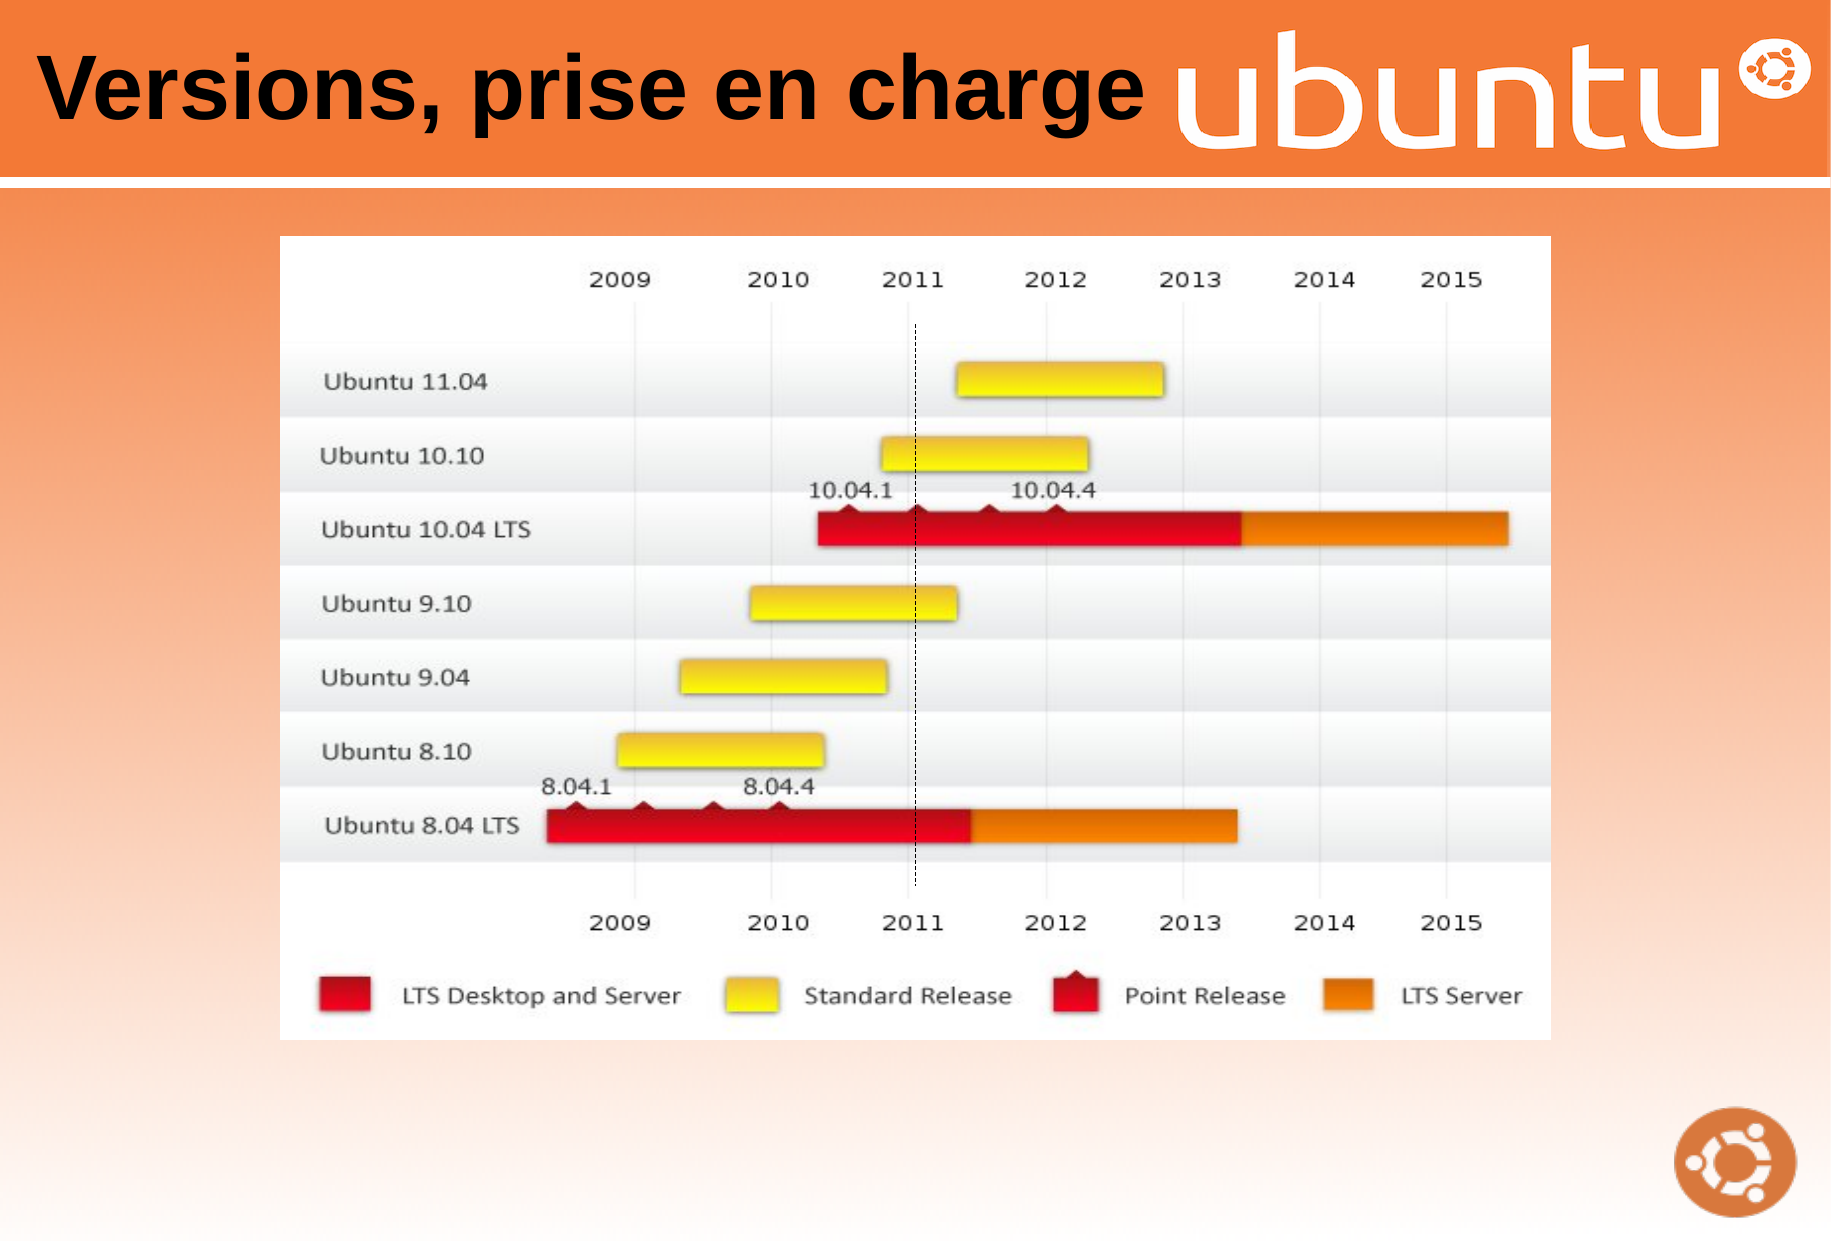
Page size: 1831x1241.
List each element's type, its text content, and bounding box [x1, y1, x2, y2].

title Versions, prise en charge [5, 28, 1180, 148]
picture [0, 0, 1831, 1241]
